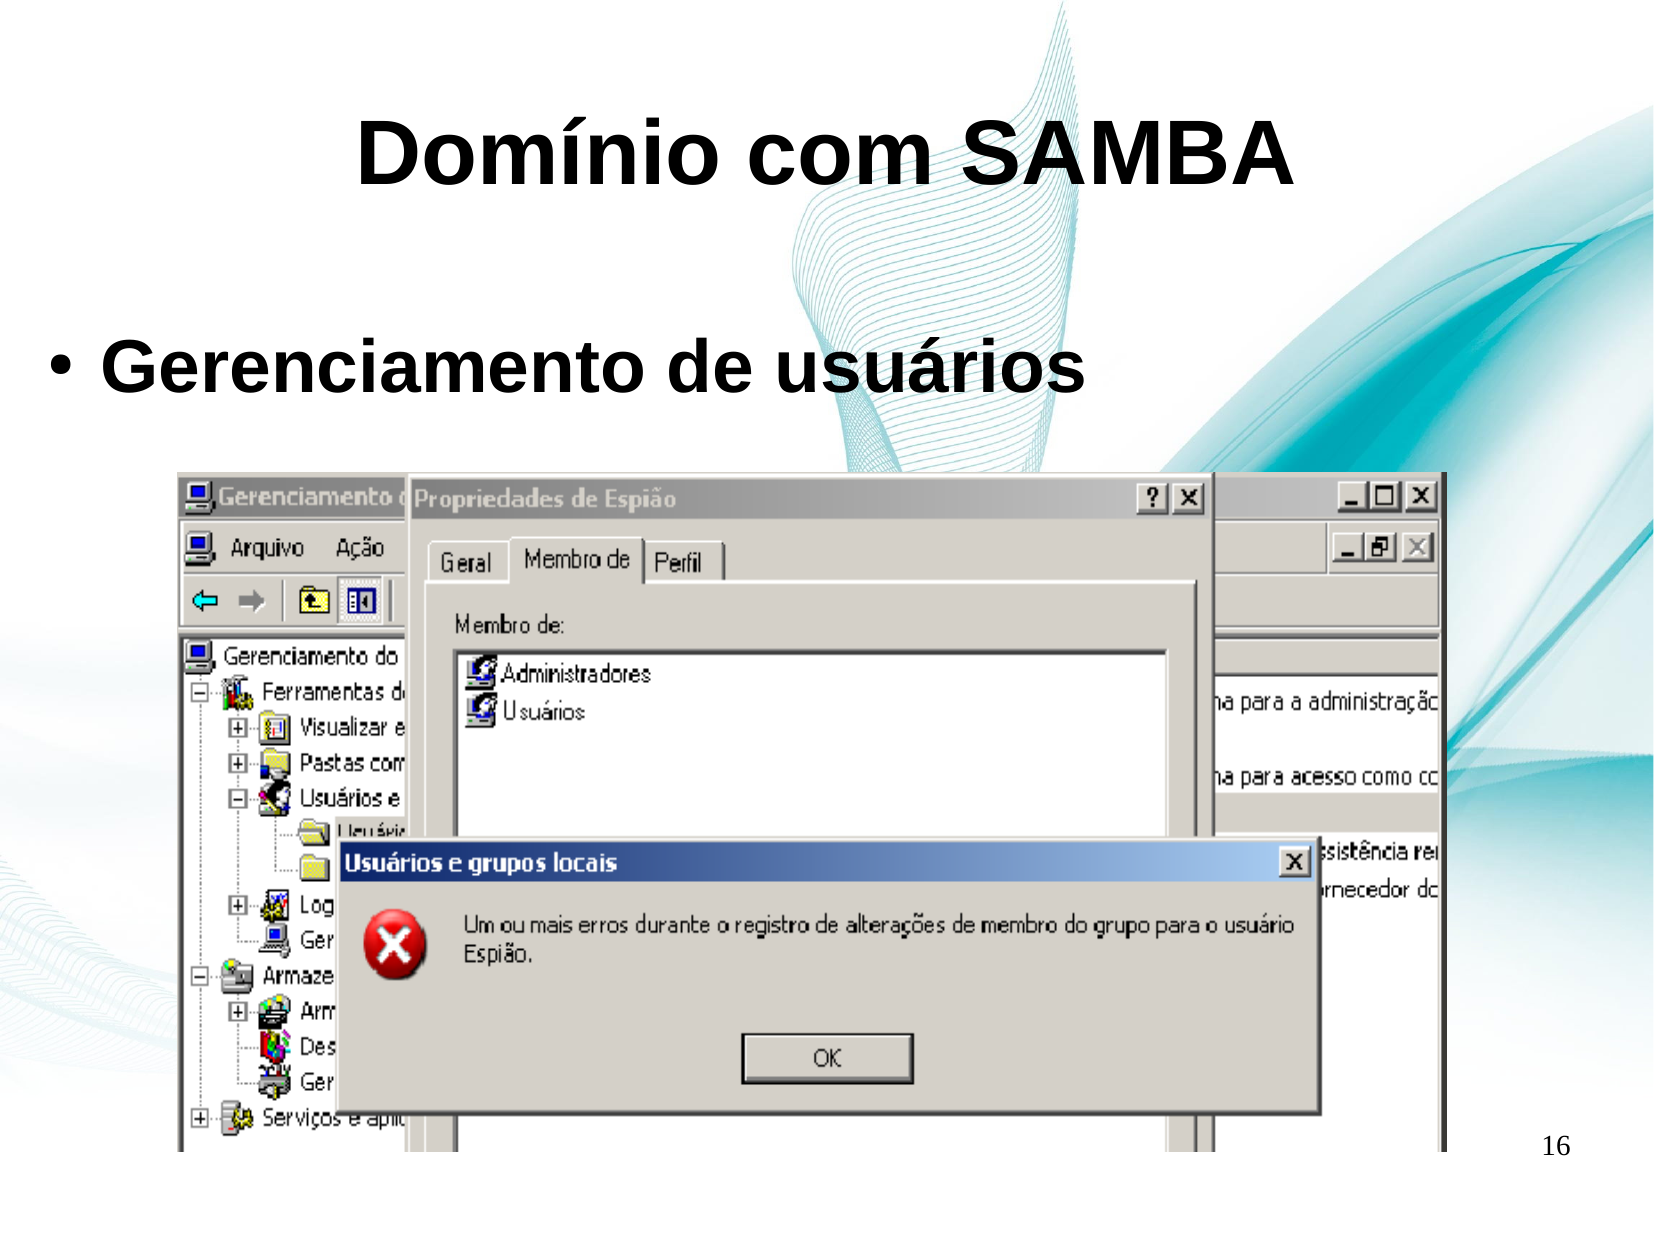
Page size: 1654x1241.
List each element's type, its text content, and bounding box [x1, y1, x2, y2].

title Domínio com SAMBA [82, 56, 1571, 250]
list Gerenciamento de usuários [29, 324, 1625, 562]
picture [0, 0, 1654, 1152]
